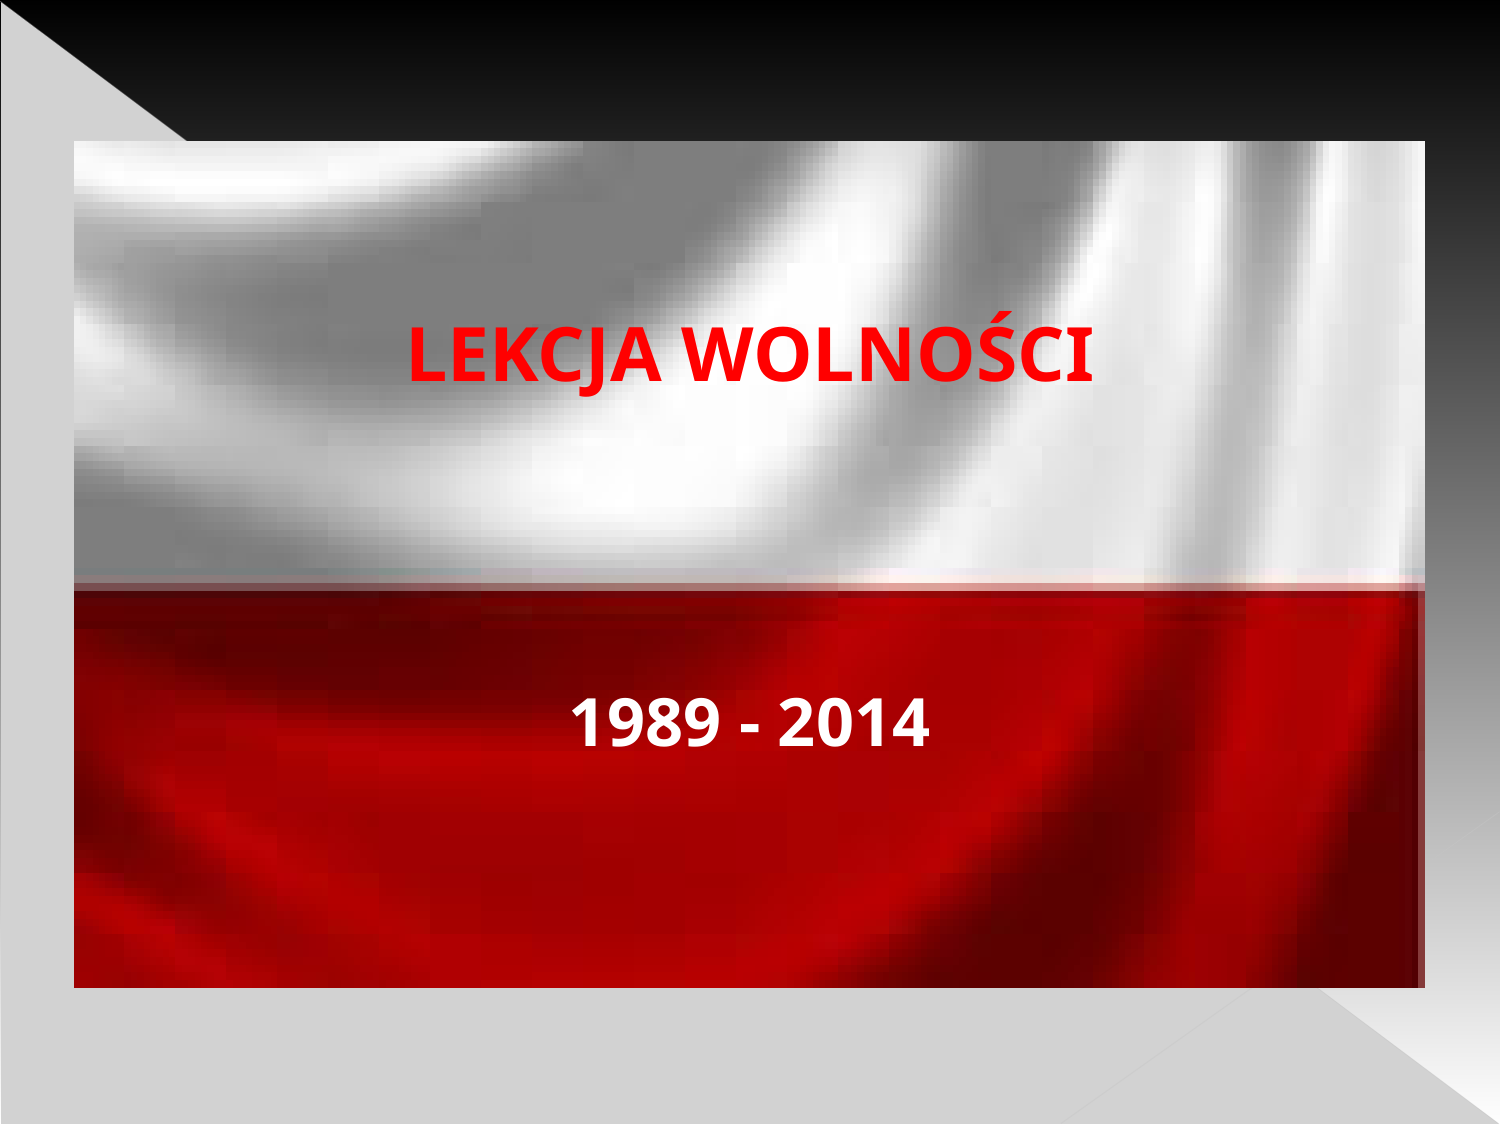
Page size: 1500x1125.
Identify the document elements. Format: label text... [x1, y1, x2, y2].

picture [74, 141, 1425, 988]
title LEKCJA WOLNOŚCI 1989 - 2014 [75, 92, 1425, 770]
